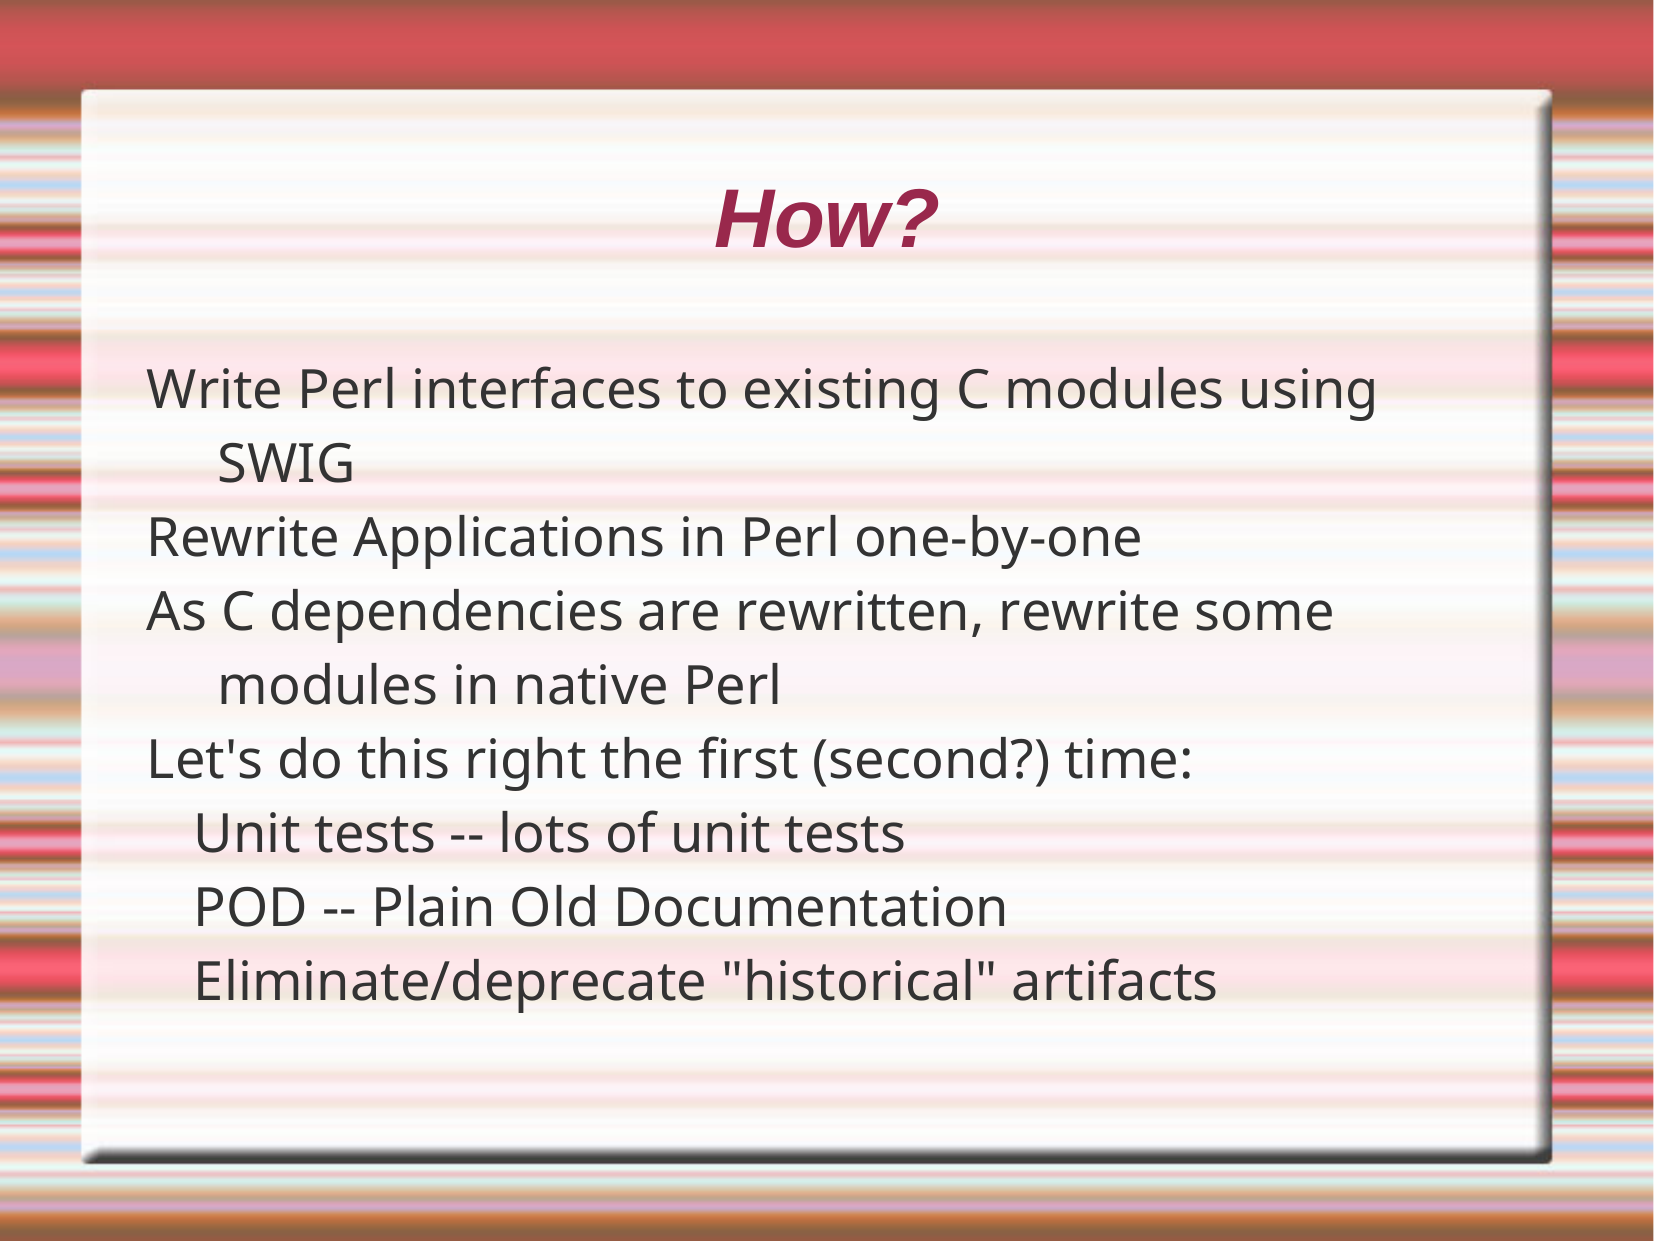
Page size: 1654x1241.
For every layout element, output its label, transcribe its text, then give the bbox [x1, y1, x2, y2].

list Write Perl interfaces to existing C modules using SWIG Rewrite Applications in Perl one-by-one As C dependencies are rewritten, rewrite some modules in native Perl Let's do this right the first (second?) time: Unit tests -- lots of unit tests POD -- Plain Old Documentation Eliminate/deprecate "historical" artifacts [134, 350, 1516, 1133]
title How? [121, 114, 1534, 322]
picture [0, 0, 1654, 1241]
